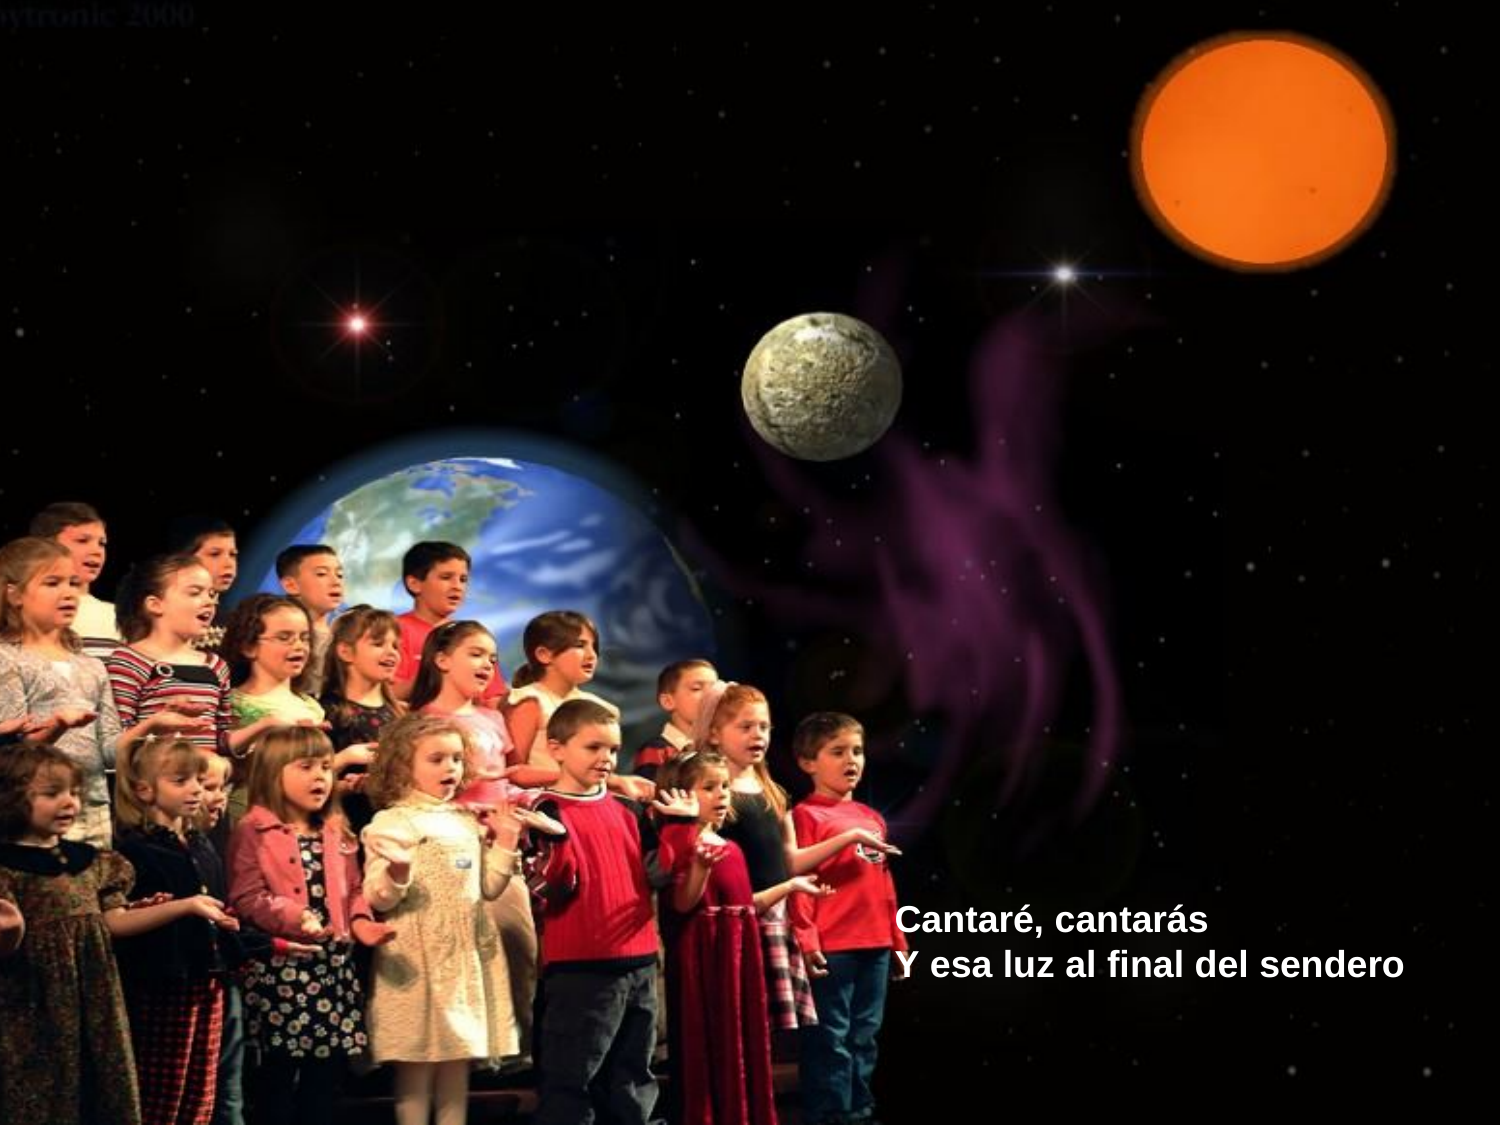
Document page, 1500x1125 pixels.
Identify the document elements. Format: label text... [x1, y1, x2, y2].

text_box Cantaré, cantarás Y esa luz al final del sendero [879, 887, 1450, 1038]
picture [0, 0, 1500, 1125]
